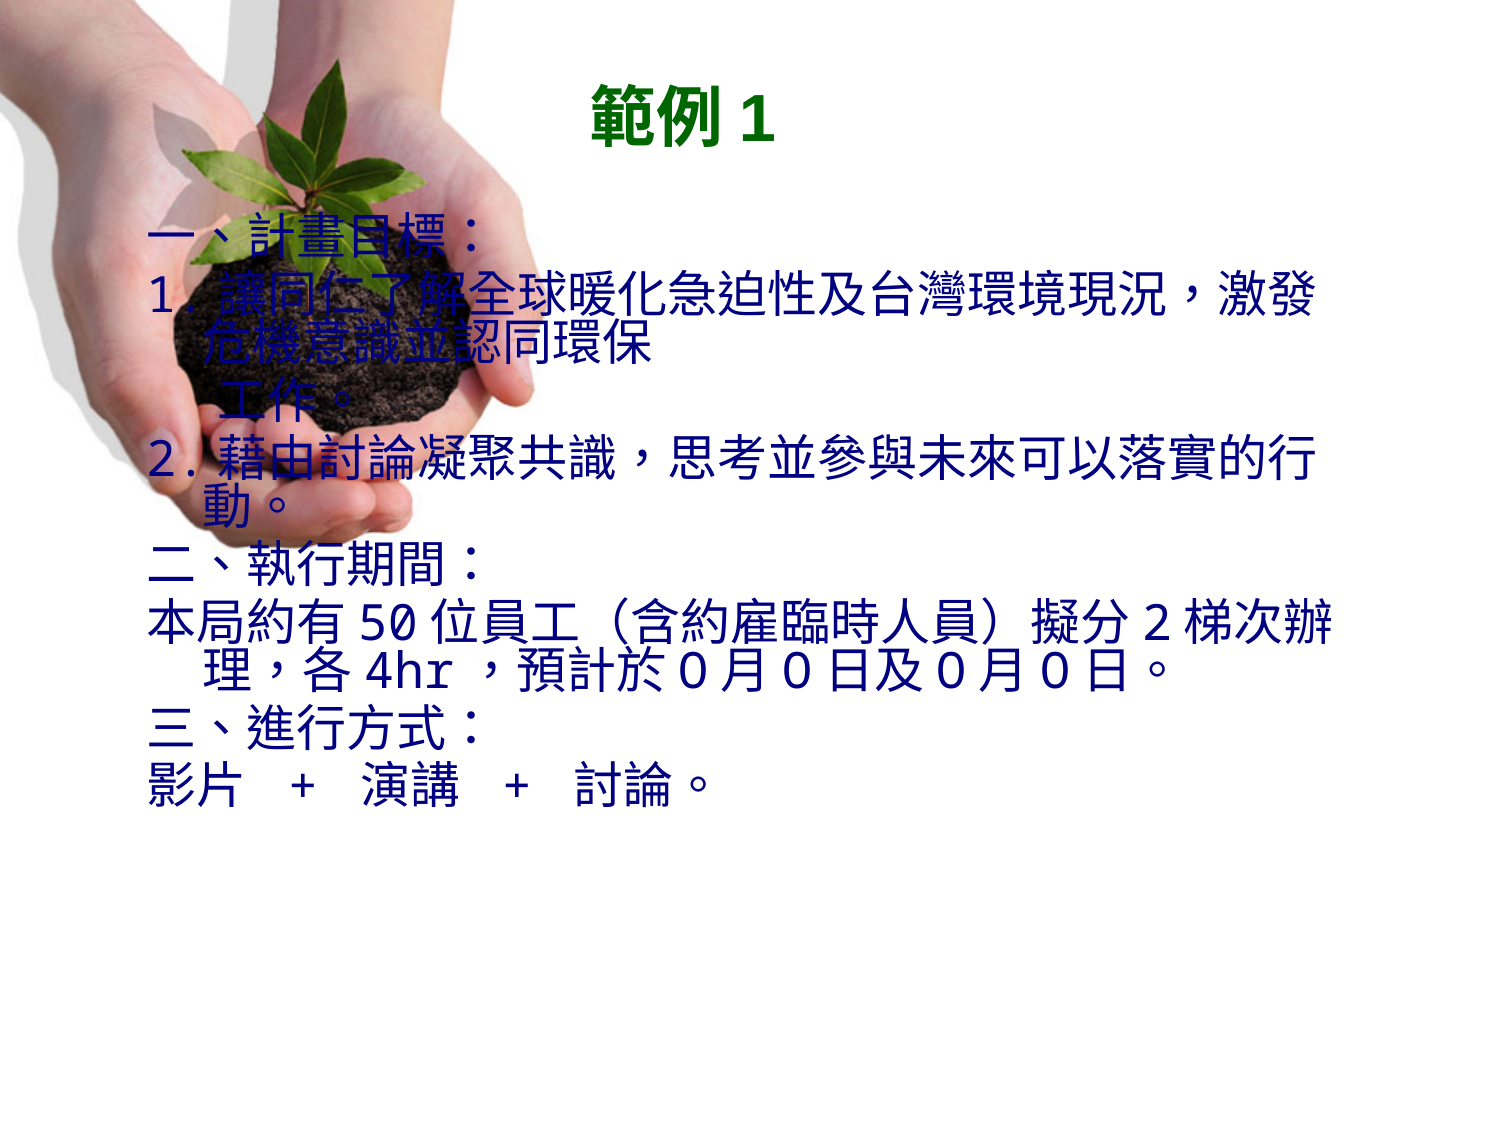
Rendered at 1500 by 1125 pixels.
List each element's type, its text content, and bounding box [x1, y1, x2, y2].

list 一、計畫目標： 1.讓同仁了解全球暖化急迫性及台灣環境現況，激發危機意識並認同環保 工作。 2.藉由討論凝聚共識，思考並參與未來可以落實的行動。 二、執行期間： 本局約有50位員工（含約雇臨時人員）擬分2梯次辦理，各4hr，預計於O月O日及O月O日。 三、進行方式： 影片 + 演講 + 討論。 [130, 208, 1367, 952]
title 範例1 [187, 21, 1178, 208]
picture [0, 0, 1500, 1125]
